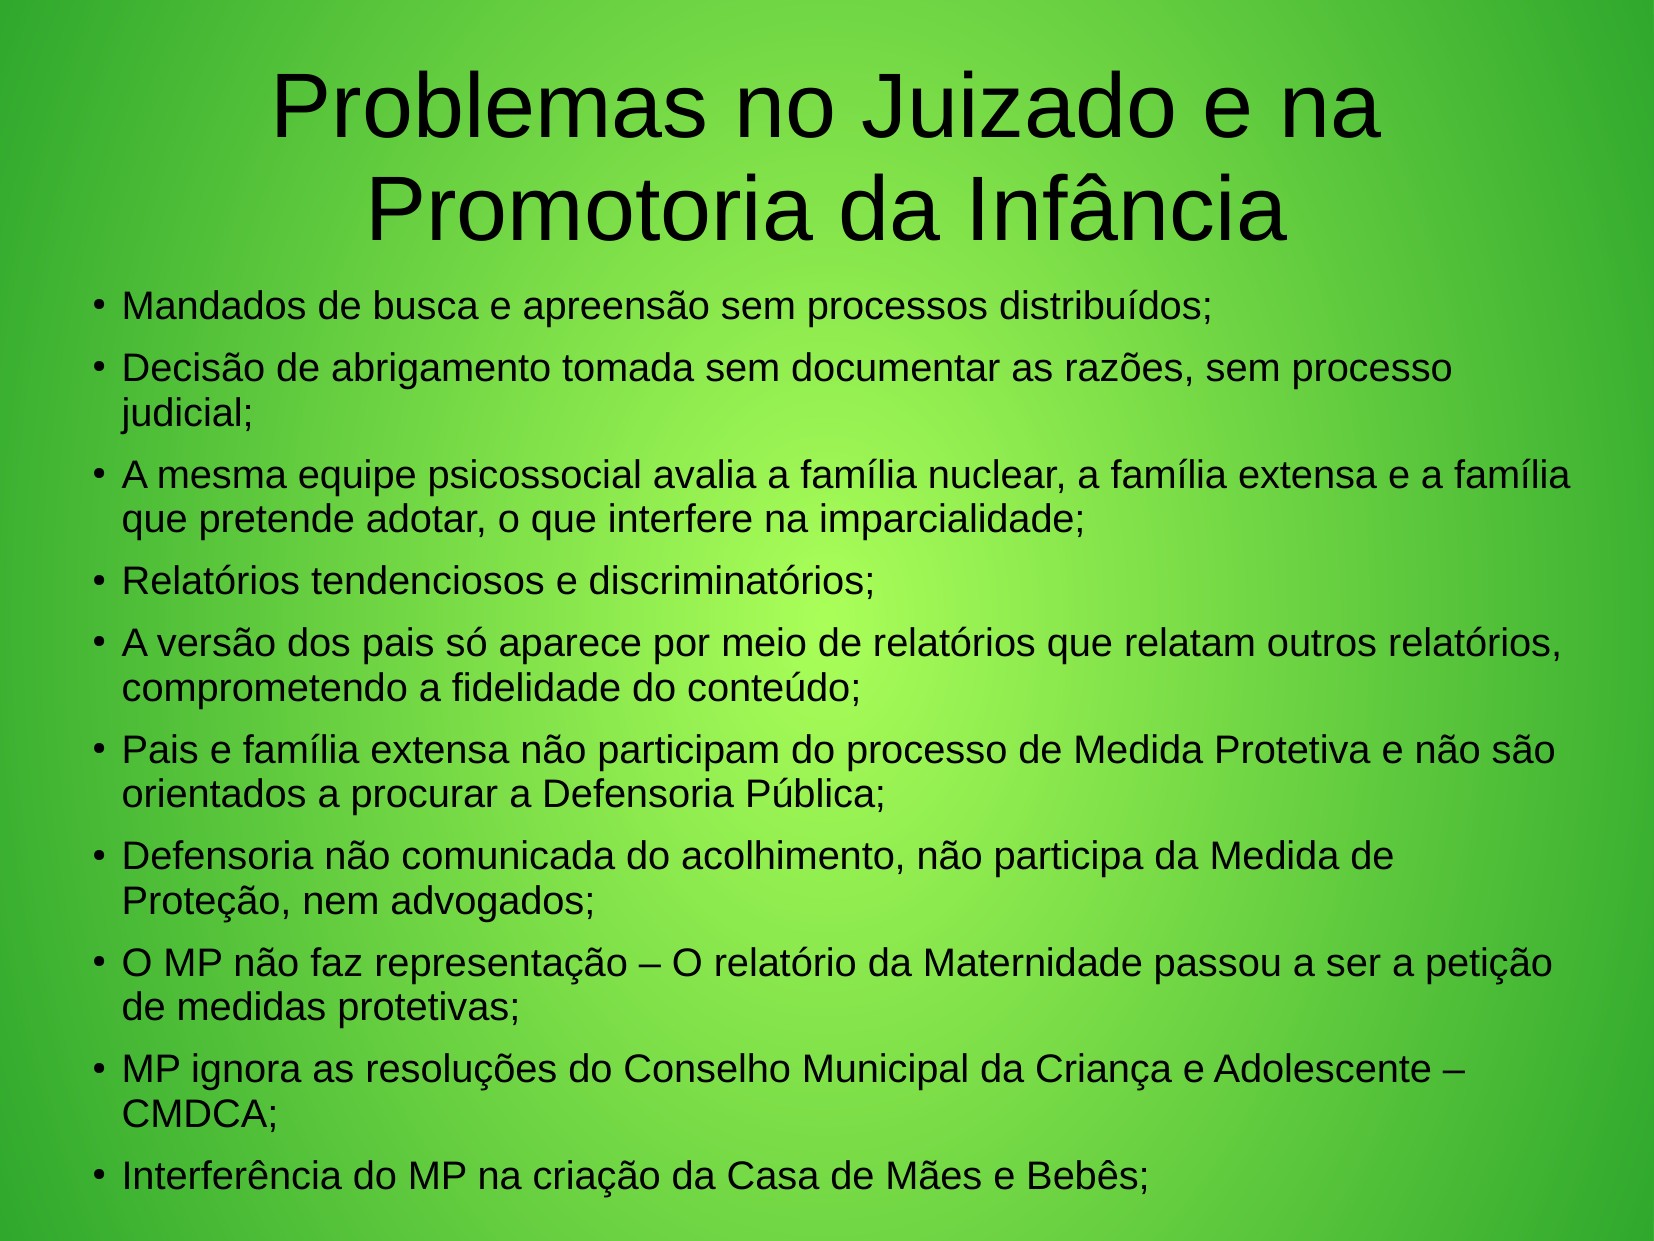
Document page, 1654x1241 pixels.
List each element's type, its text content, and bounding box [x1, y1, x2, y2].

list Mandados de busca e apreensão sem processos distribuídos; Decisão de abrigamento tomada sem documentar as razões, sem processo judicial; A mesma equipe psicossocial avalia a família nuclear, a família extensa e a família que pretende adotar, o que interfere na imparcialidade; Relatórios tendenciosos e discriminatórios; A versão dos pais só aparece por meio de relatórios que relatam outros relatórios, comprometendo a fidelidade do conteúdo; Pais e família extensa não participam do processo de Medida Protetiva e não são orientados a procurar a Defensoria Pública; Defensoria não comunicada do acolhimento, não participa da Medida de Proteção, nem advogados; O MP não faz representação – O relatório da Maternidade passou a ser a petição de medidas protetivas; MP ignora as resoluções do Conselho Municipal da Criança e Adolescente – CMDCA; Interferência do MP na criação da Casa de Mães e Bebês; [82, 283, 1571, 1205]
title Problemas no Juizado e na Promotoria da Infância [82, 54, 1571, 261]
